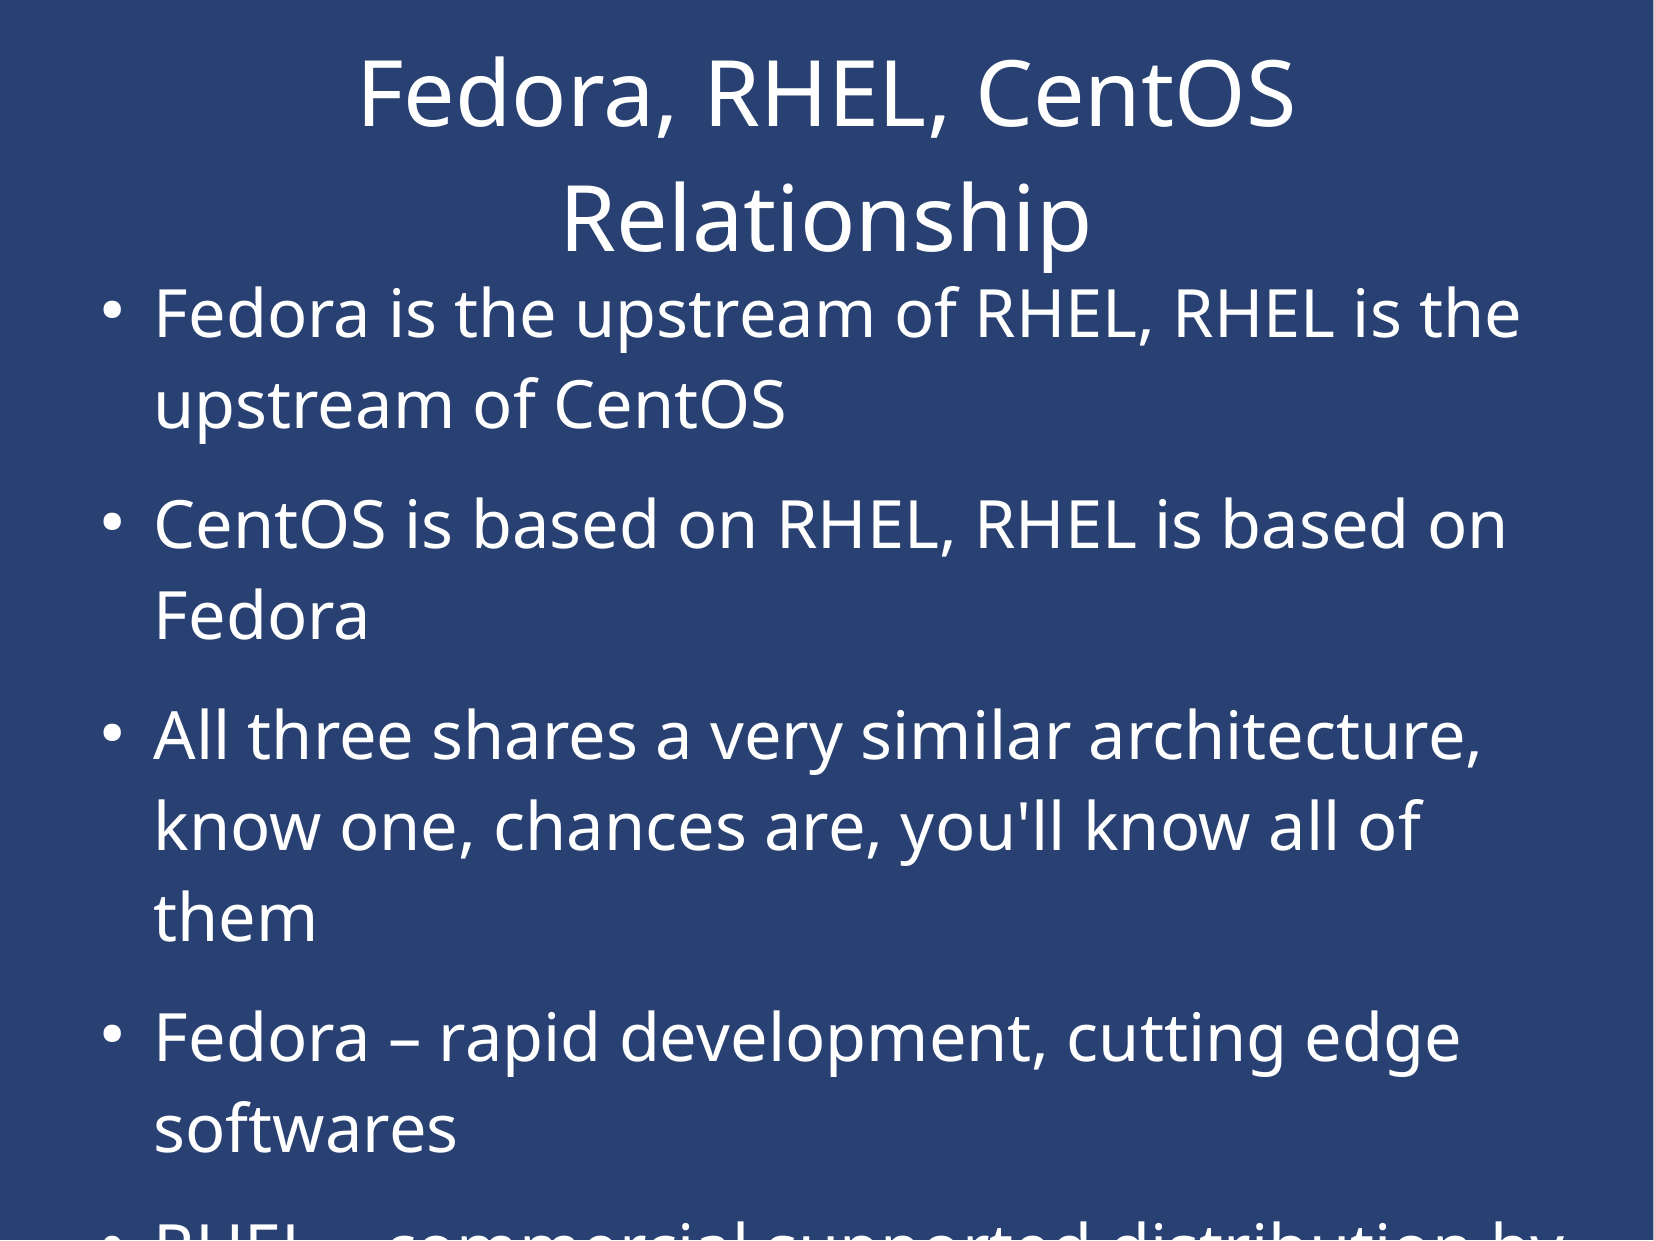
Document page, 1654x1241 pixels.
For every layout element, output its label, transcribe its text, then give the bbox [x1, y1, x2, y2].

title Fedora, RHEL, CentOS Relationship [82, 49, 1571, 257]
list Fedora is the upstream of RHEL, RHEL is the upstream of CentOS CentOS is based on RHEL, RHEL is based on Fedora All three shares a very similar architecture, know one, chances are, you'll know all of them Fedora – rapid development, cutting edge softwares RHEL – commercial supported distribution by RH CentOS – RHEL, without the branding, without the support option, binary compatible with RHEL [82, 266, 1571, 1223]
